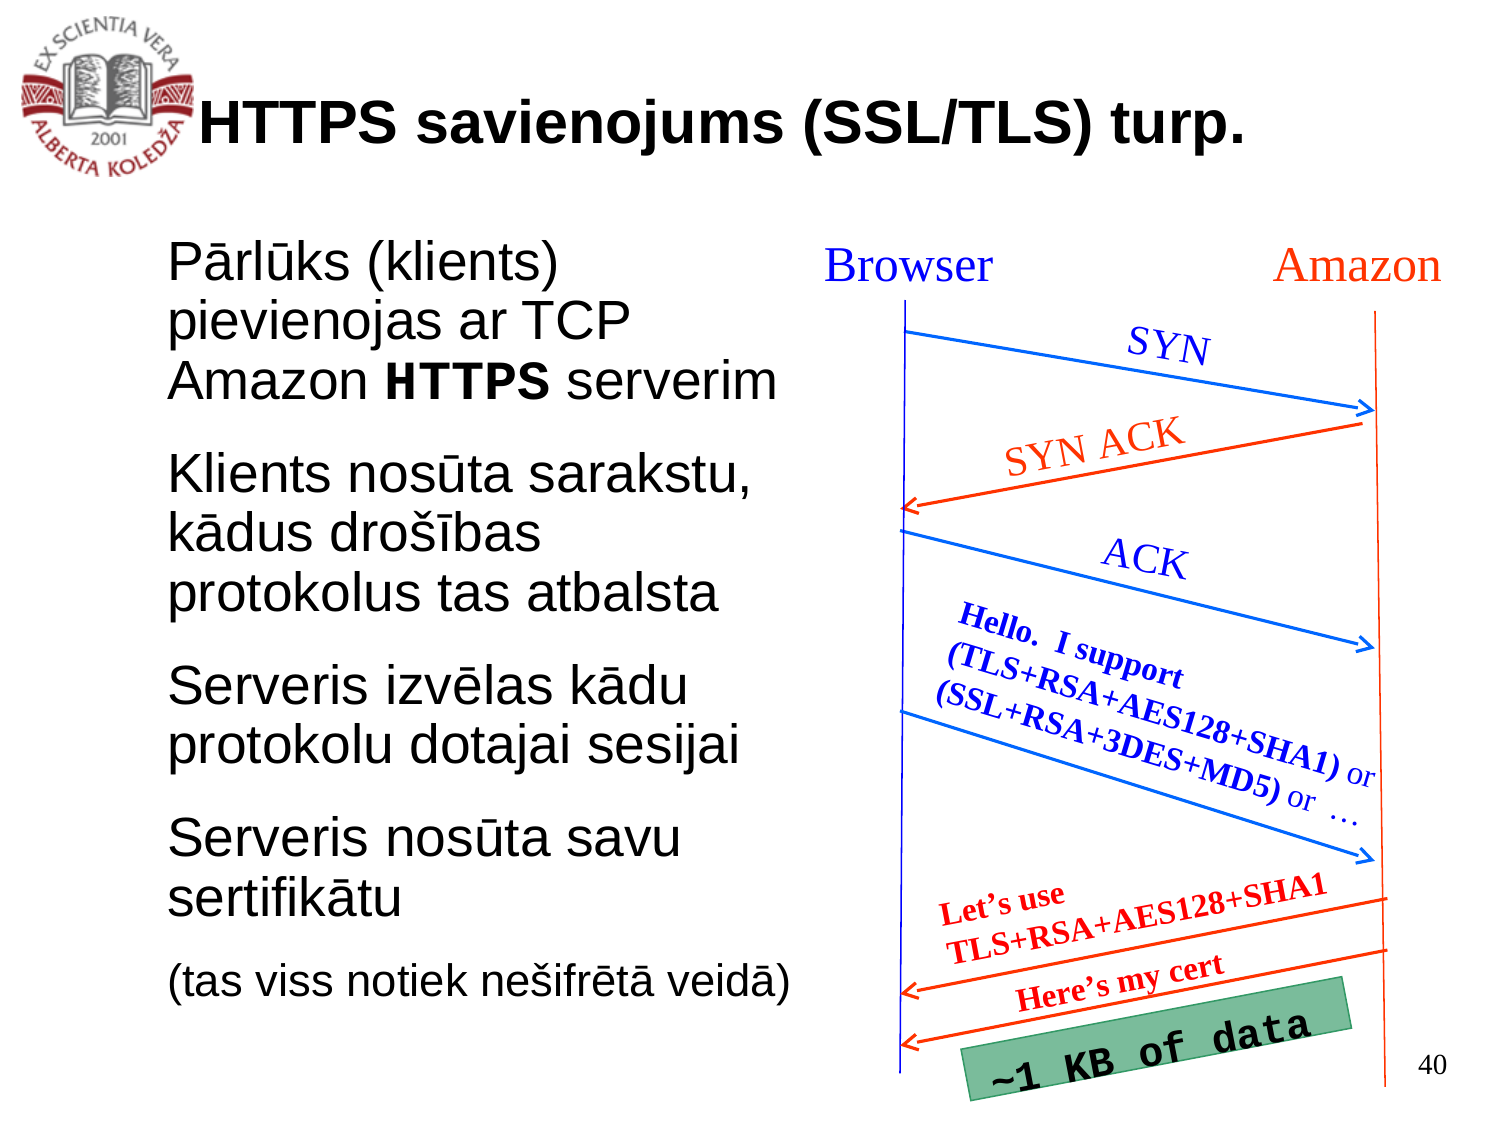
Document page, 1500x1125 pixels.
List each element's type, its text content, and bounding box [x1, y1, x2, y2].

text_box Hello. I support (TLS+RSA+AES128+SHA1) or (SSL+RSA+3DES+MD5) or … [916, 579, 1434, 853]
text_box ACK [1082, 512, 1211, 600]
text_box SYN ACK [982, 391, 1206, 496]
text_box Let’s use TLS+RSA+AES128+SHA1 [919, 808, 1355, 983]
text_box [961, 976, 1352, 1101]
list Pārlūks (klients) pievienojas ar TCP Amazon HTTPS serverim Klients nosūta sarakstu, kādus drošības protokolus tas atbalsta Serveris izvēlas kādu protokolu dotajai sesijai Serveris nosūta savu sertifikātu (tas viss notiek nešifrētā veidā) [87, 224, 813, 1063]
text_box Browser [809, 223, 1009, 299]
text_box ~1 KB of data [969, 984, 1331, 1117]
text_box SYN [1107, 301, 1231, 386]
text_box <skaitlis> [1312, 1037, 1463, 1101]
text_box Amazon [1257, 223, 1457, 299]
picture [21, 16, 194, 177]
text_box Here’s my cert [996, 923, 1277, 1030]
title HTTPS savienojums (SSL/TLS) turp. [50, 62, 1374, 175]
